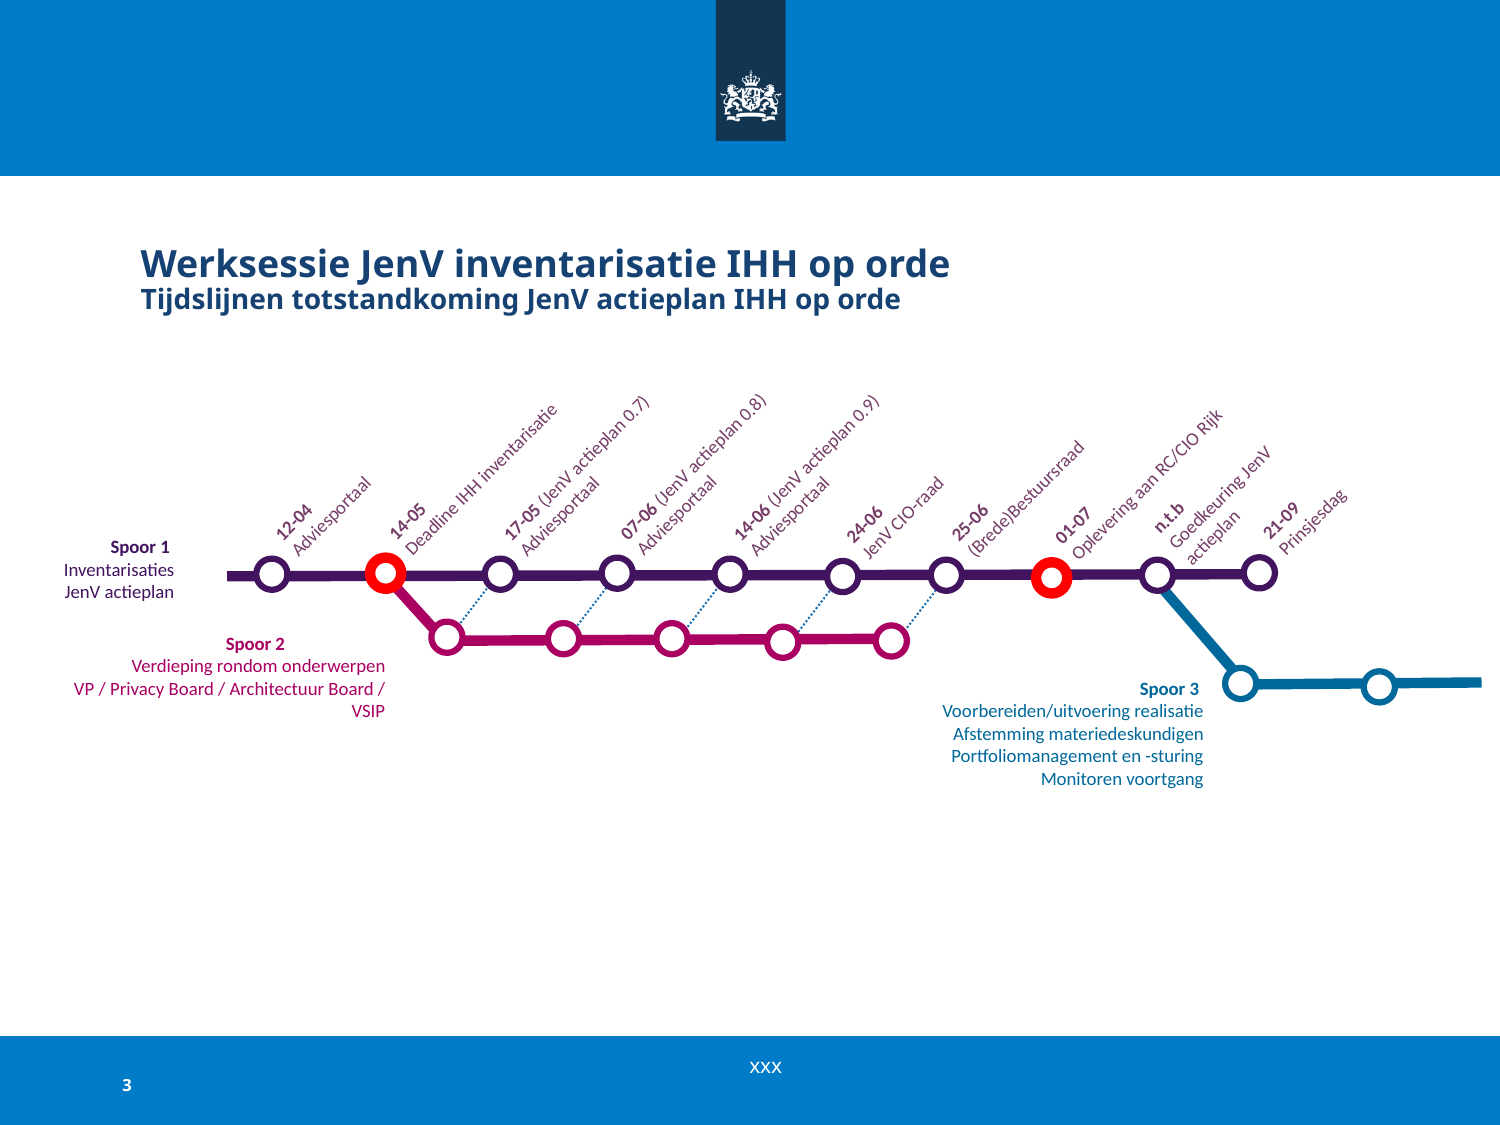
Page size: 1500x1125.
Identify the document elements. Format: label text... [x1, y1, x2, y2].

text_box [767, 626, 799, 658]
text_box Spoor 3 Voorbereiden/uitvoering realisatie Afstemming materiedeskundigen Portfoliomanagement en -sturing Monitoren voortgang [927, 669, 1221, 821]
text_box [484, 558, 516, 590]
text_box [547, 623, 580, 655]
text_box [714, 558, 746, 590]
text_box 14-05 Deadline IHH inventarisatie [367, 364, 580, 576]
text_box [827, 561, 859, 593]
text_box 07-06 (JenV actieplan 0.8) Adviesportaal [598, 348, 827, 576]
text_box [656, 623, 688, 655]
text_box Werksessie JenV inventarisatie IHH op orde Tijdslijnen totstandkoming JenV actieplan IHH op orde [125, 237, 1287, 332]
text_box 14-06 (JenV actieplan 0.9) Adviesportaal [711, 369, 920, 577]
text_box n.t.b Goedkeuring JenV actieplan [1131, 358, 1359, 586]
text_box Spoor 1 Inventarisaties JenV actieplan [48, 535, 227, 611]
text_box Verdieping rondom onderwerpen VP / Privacy Board / Architectuur Board / VSIP [58, 646, 436, 730]
text_box [1036, 562, 1068, 594]
text_box [370, 557, 402, 589]
text_box 24-06 JenV CIO-raad [824, 409, 995, 580]
text_box 12-04 Adviesportaal [253, 407, 424, 577]
picture [1157, 587, 1170, 594]
text_box [875, 625, 907, 657]
text_box 17-05 (JenV actieplan 0.7) Adviesportaal [482, 346, 713, 577]
text_box [1363, 671, 1395, 703]
text_box [1243, 557, 1275, 589]
text_box [601, 557, 633, 589]
text_box 3 [61, 1046, 179, 1106]
text_box [1141, 559, 1174, 591]
text_box 25-06 (Brede)Bestuursraad [930, 383, 1125, 578]
text_box Spoor 2 [210, 624, 431, 663]
text_box 01-07 Oplevering aan RC/CIO Rijk [1033, 366, 1248, 581]
text_box [930, 559, 962, 591]
text_box [1225, 667, 1257, 699]
text_box [431, 621, 463, 653]
text_box [256, 558, 288, 590]
text_box 21-09 Prinsjesdag [1243, 405, 1411, 576]
